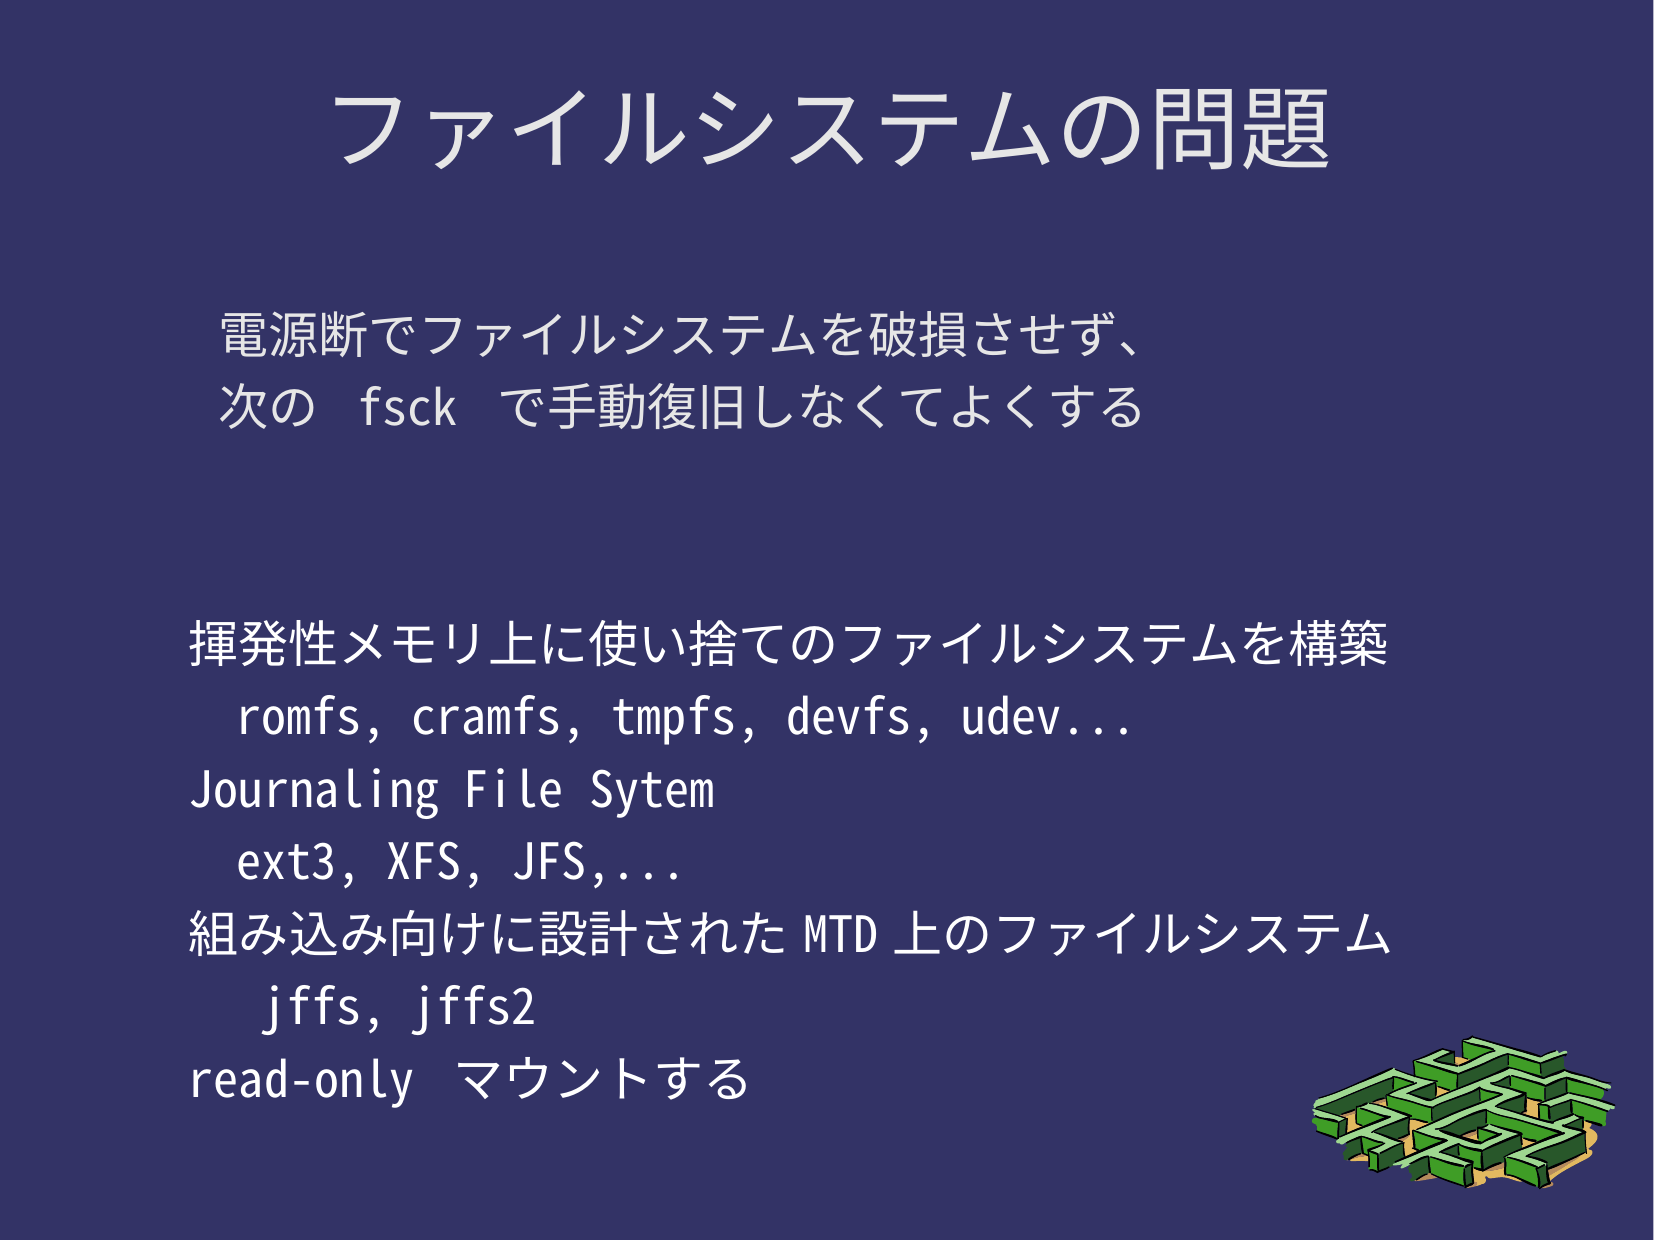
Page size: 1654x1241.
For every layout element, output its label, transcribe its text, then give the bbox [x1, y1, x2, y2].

title ファイルシステムの問題 [121, 19, 1534, 227]
list 電源断でファイルシステムを破損させず、 次の fsck で手動復旧しなくてよくする [206, 295, 1598, 473]
text_box 揮発性メモリ上に使い捨てのファイルシステムを構築 romfs, cramfs, tmpfs, devfs, udev... Journaling File Sytem ext3, XFS, JFS,... 組み込み向けに設計されたMTD上のファイルシステム jffs, jffs2 read-only マウントする [177, 531, 1467, 968]
